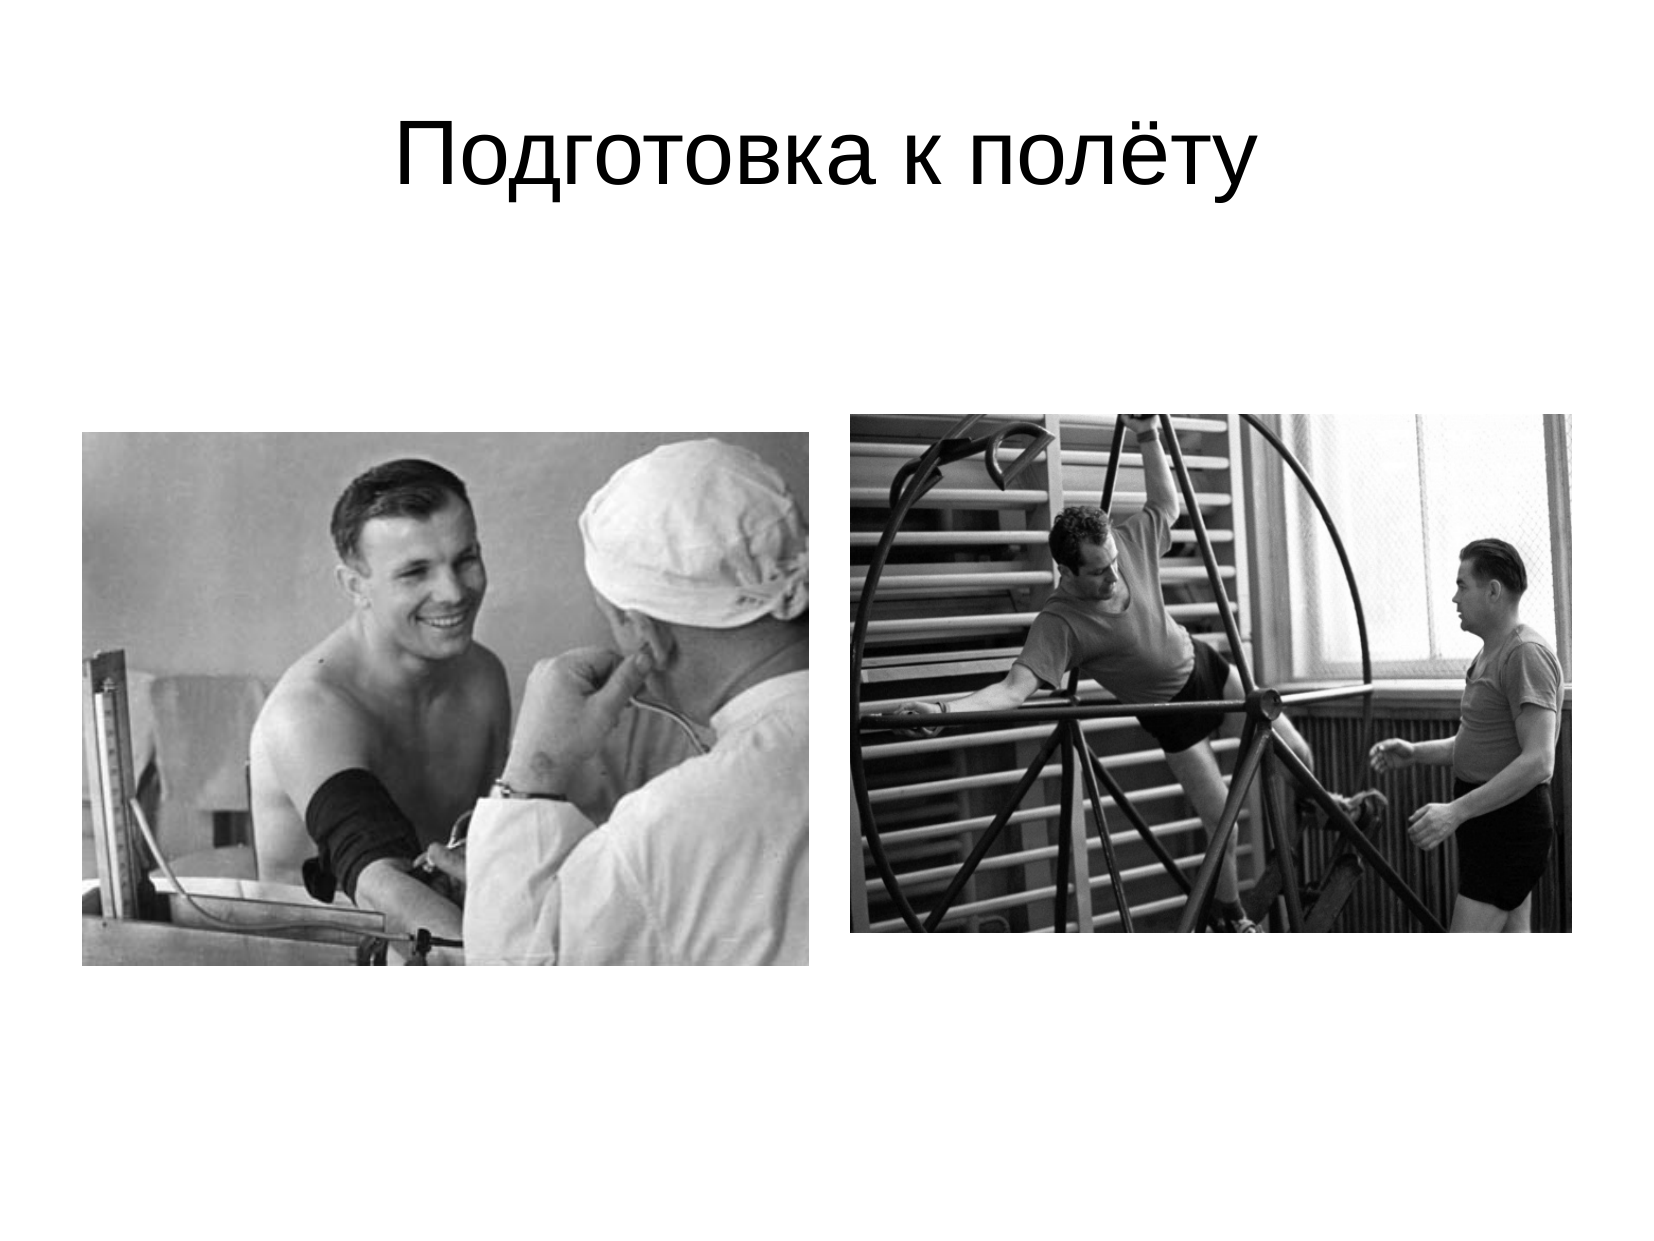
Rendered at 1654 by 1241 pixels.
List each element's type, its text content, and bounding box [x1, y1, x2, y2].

title Подготовка к полёту [82, 49, 1571, 257]
picture [850, 414, 1572, 933]
picture [82, 432, 809, 967]
